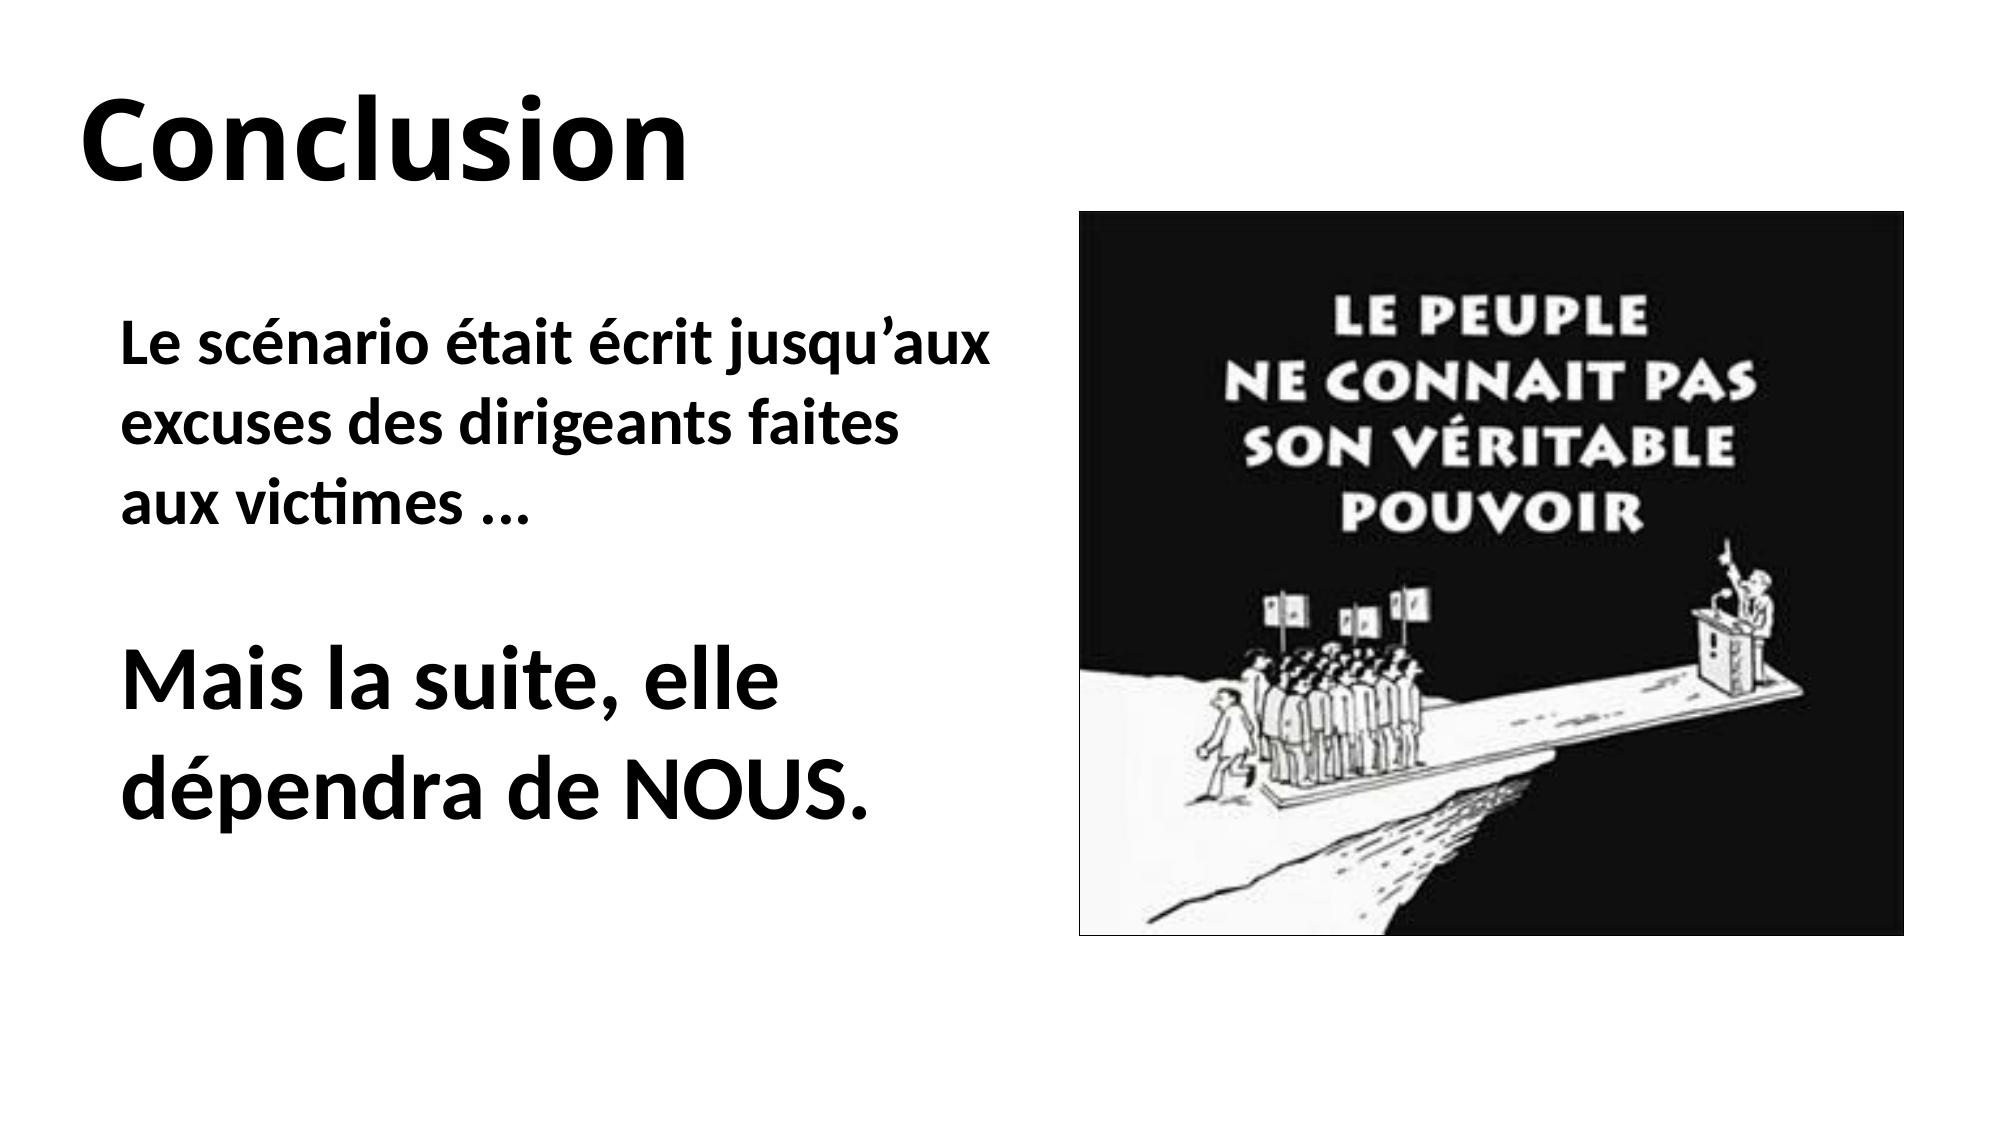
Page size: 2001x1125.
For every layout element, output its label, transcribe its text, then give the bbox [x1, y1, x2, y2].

picture [1080, 212, 1903, 935]
text_box Le scénario était écrit jusqu’aux excuses des dirigeants faites aux victimes ... Mais la suite, elle dépendra de NOUS. [105, 290, 1014, 852]
text_box Conclusion [62, 60, 1965, 213]
